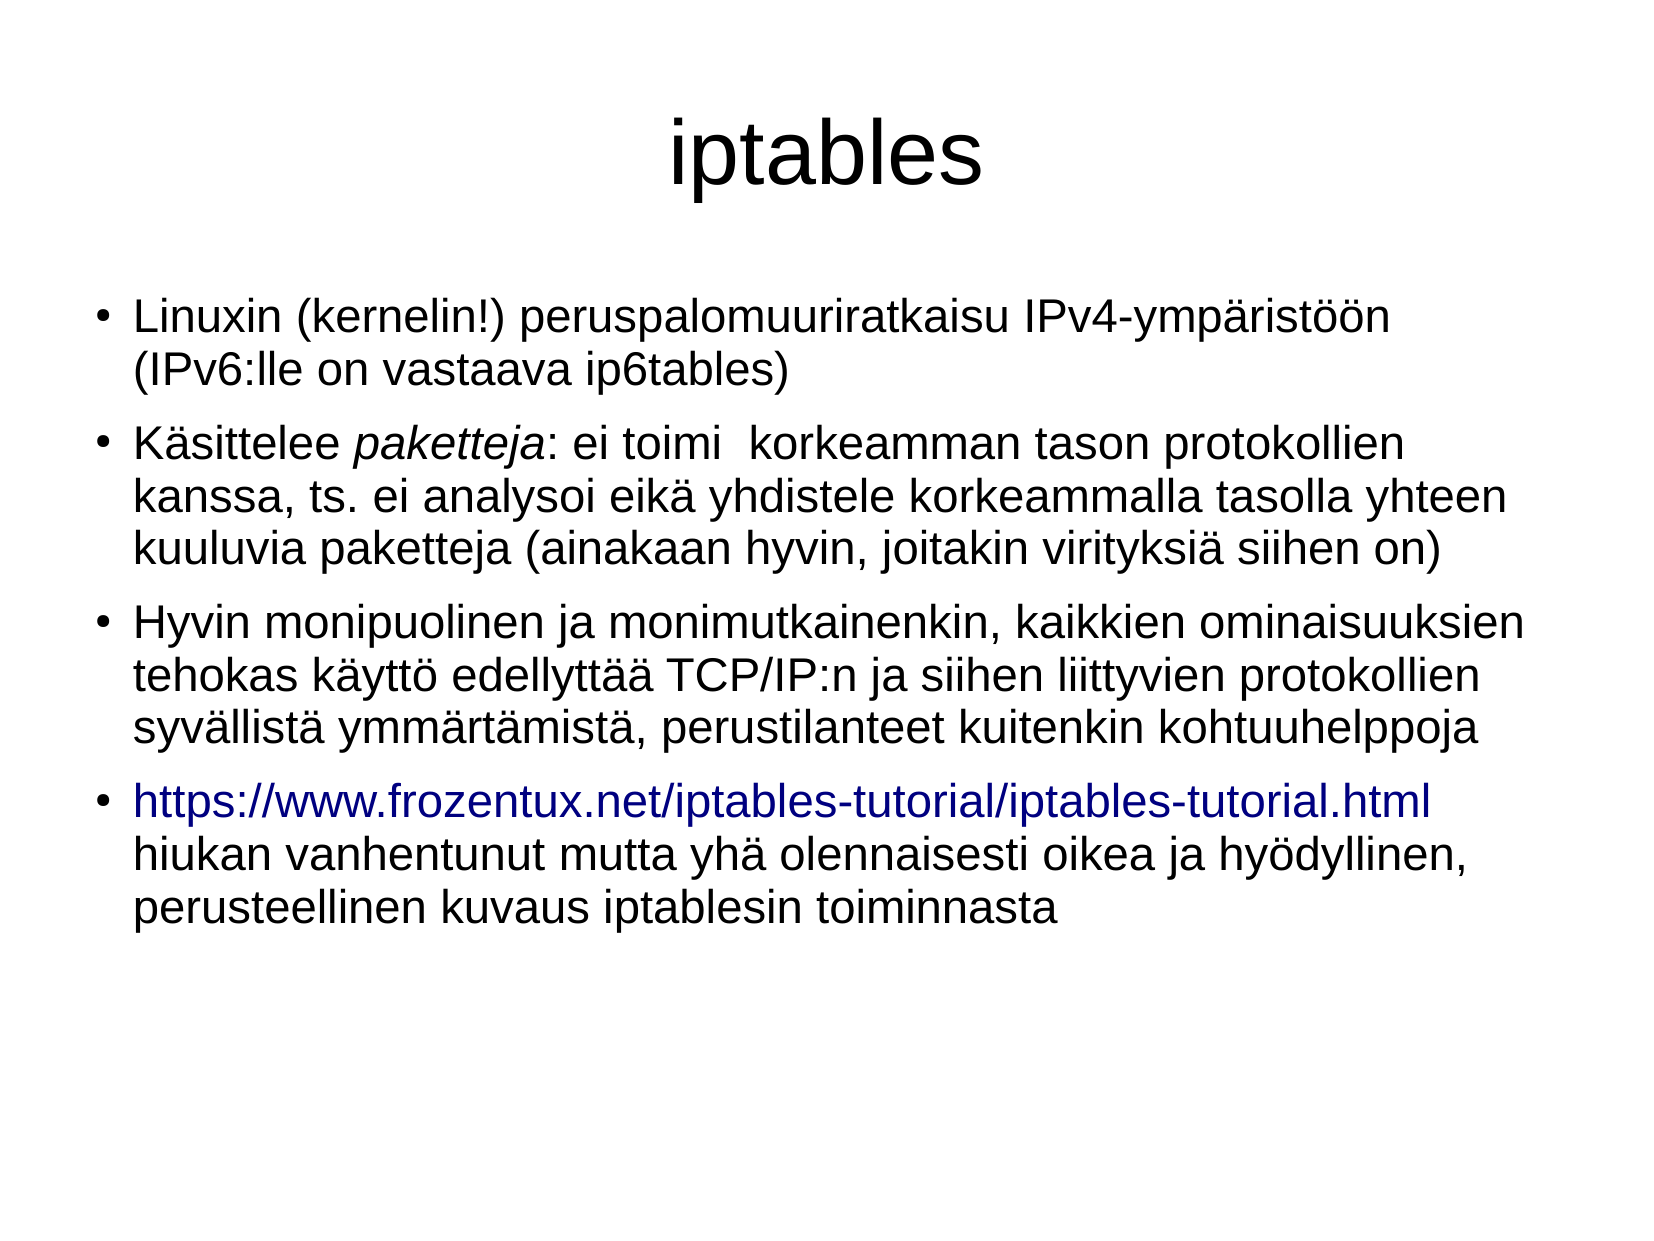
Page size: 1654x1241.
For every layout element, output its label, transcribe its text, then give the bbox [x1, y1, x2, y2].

title iptables [82, 49, 1571, 257]
list Linuxin (kernelin!) peruspalomuuriratkaisu IPv4-ympäristöön (IPv6:lle on vastaava ip6tables) Käsittelee paketteja: ei toimi korkeamman tason protokollien kanssa, ts. ei analysoi eikä yhdistele korkeammalla tasolla yhteen kuuluvia paketteja (ainakaan hyvin, joitakin virityksiä siihen on) Hyvin monipuolinen ja monimutkainenkin, kaikkien ominaisuuksien tehokas käyttö edellyttää TCP/IP:n ja siihen liittyvien protokollien syvällistä ymmärtämistä, perustilanteet kuitenkin kohtuuhelppoja https://www.frozentux.net/iptables-tutorial/iptables-tutorial.html hiukan vanhentunut mutta yhä olennaisesti oikea ja hyödyllinen, perusteellinen kuvaus iptablesin toiminnasta [82, 290, 1571, 1010]
